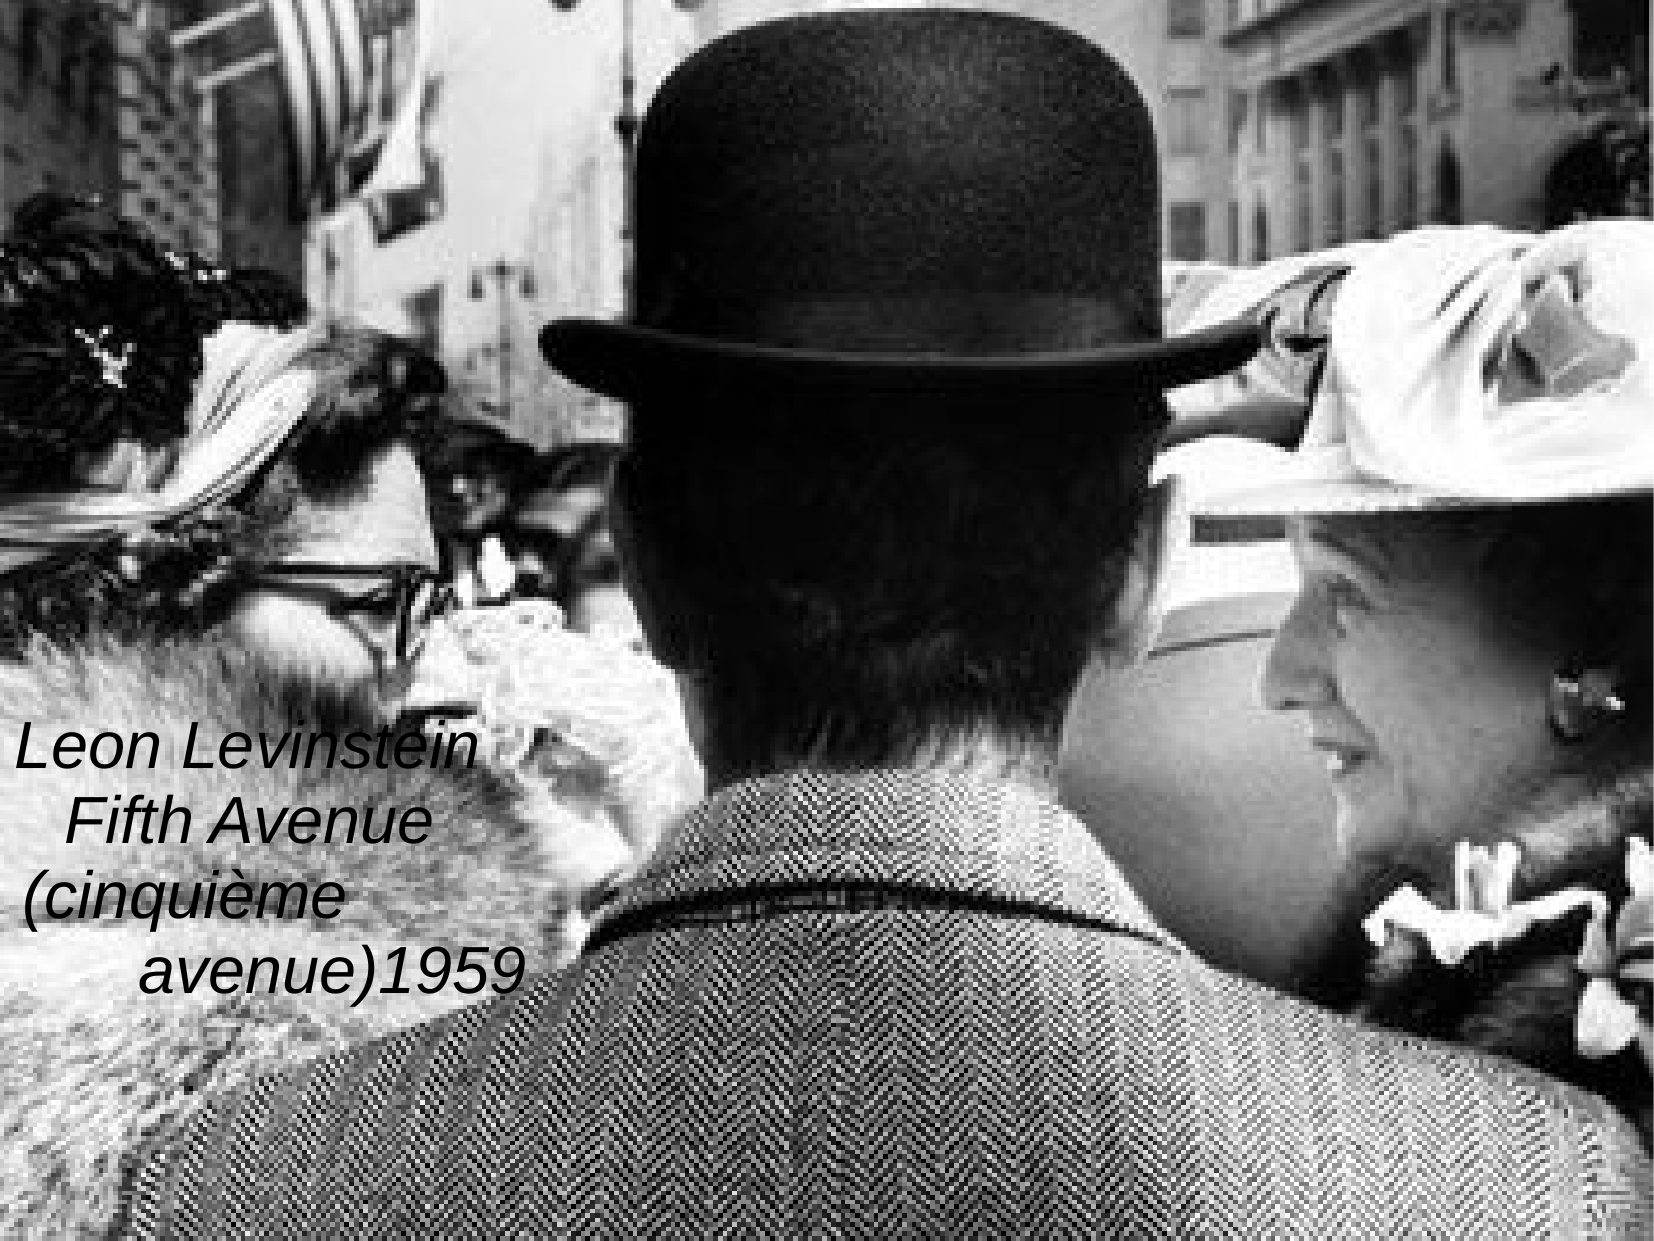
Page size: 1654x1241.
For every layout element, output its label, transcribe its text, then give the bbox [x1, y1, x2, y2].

picture [0, 0, 1654, 1241]
text_box Leon Levinstein Fifth Avenue (cinquième avenue)1959 [0, 700, 556, 1015]
